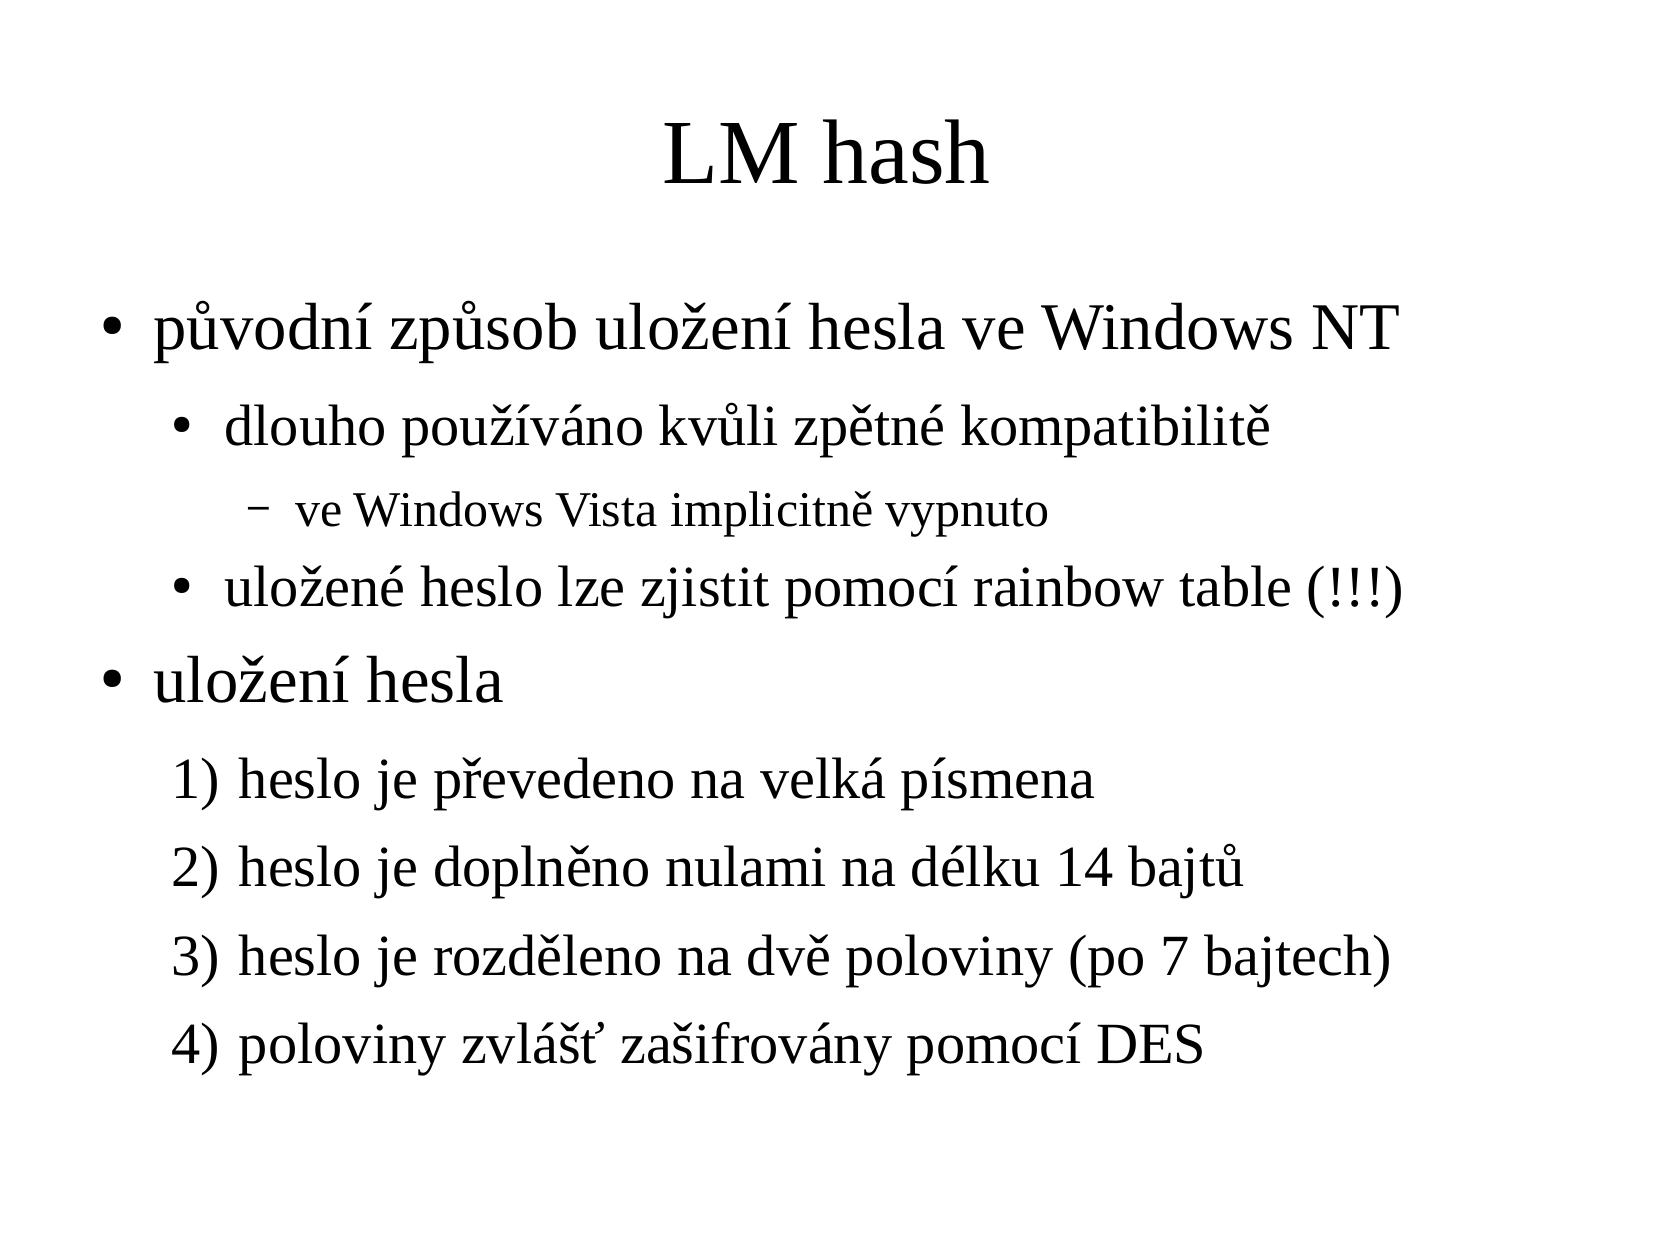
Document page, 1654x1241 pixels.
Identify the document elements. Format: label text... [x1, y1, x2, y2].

title LM hash [82, 49, 1571, 257]
list původní způsob uložení hesla ve Windows NT dlouho používáno kvůli zpětné kompatibilitě ve Windows Vista implicitně vypnuto uložené heslo lze zjistit pomocí rainbow table (!!!) uložení hesla heslo je převedeno na velká písmena heslo je doplněno nulami na délku 14 bajtů heslo je rozděleno na dvě poloviny (po 7 bajtech) poloviny zvlášť zašifrovány pomocí DES [82, 290, 1571, 1109]
